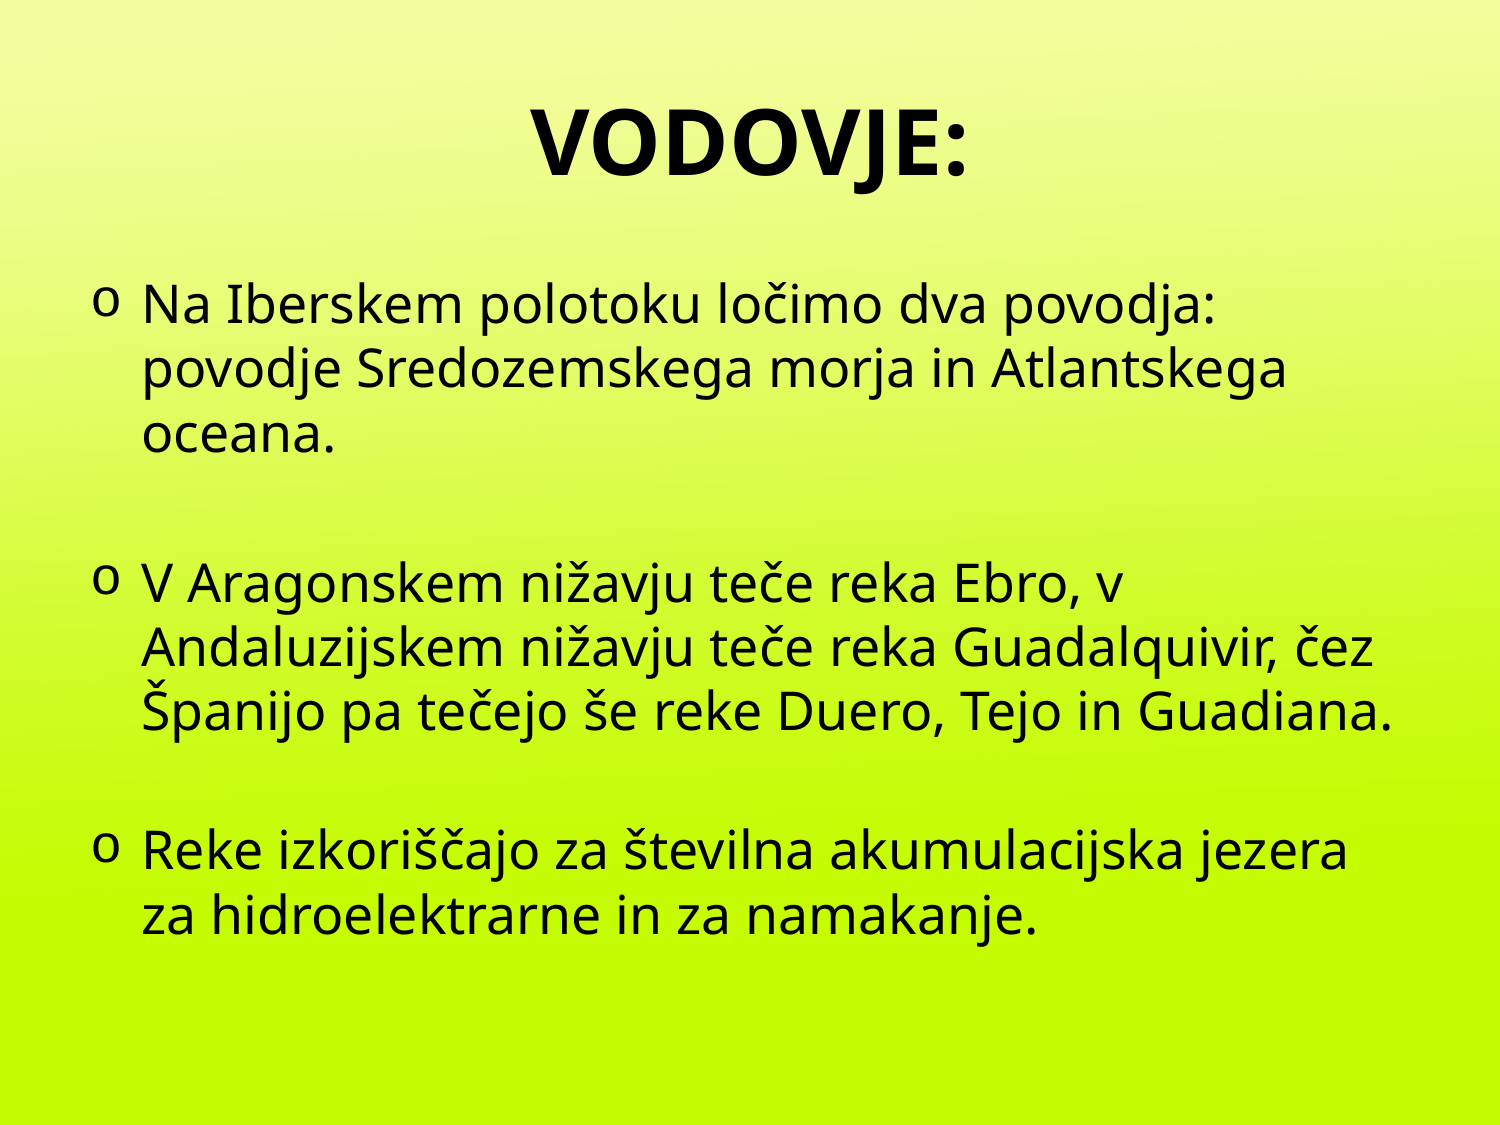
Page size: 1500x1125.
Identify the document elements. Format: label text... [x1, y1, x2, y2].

list Na Iberskem polotoku ločimo dva povodja: povodje Sredozemskega morja in Atlantskega oceana. V Aragonskem nižavju teče reka Ebro, v Andaluzijskem nižavju teče reka Guadalquivir, čez Španijo pa tečejo še reke Duero, Tejo in Guadiana. Reke izkoriščajo za številna akumulacijska jezera za hidroelektrarne in za namakanje. [75, 262, 1425, 1005]
title VODOVJE: [75, 45, 1425, 233]
picture [0, 0, 1500, 1125]
